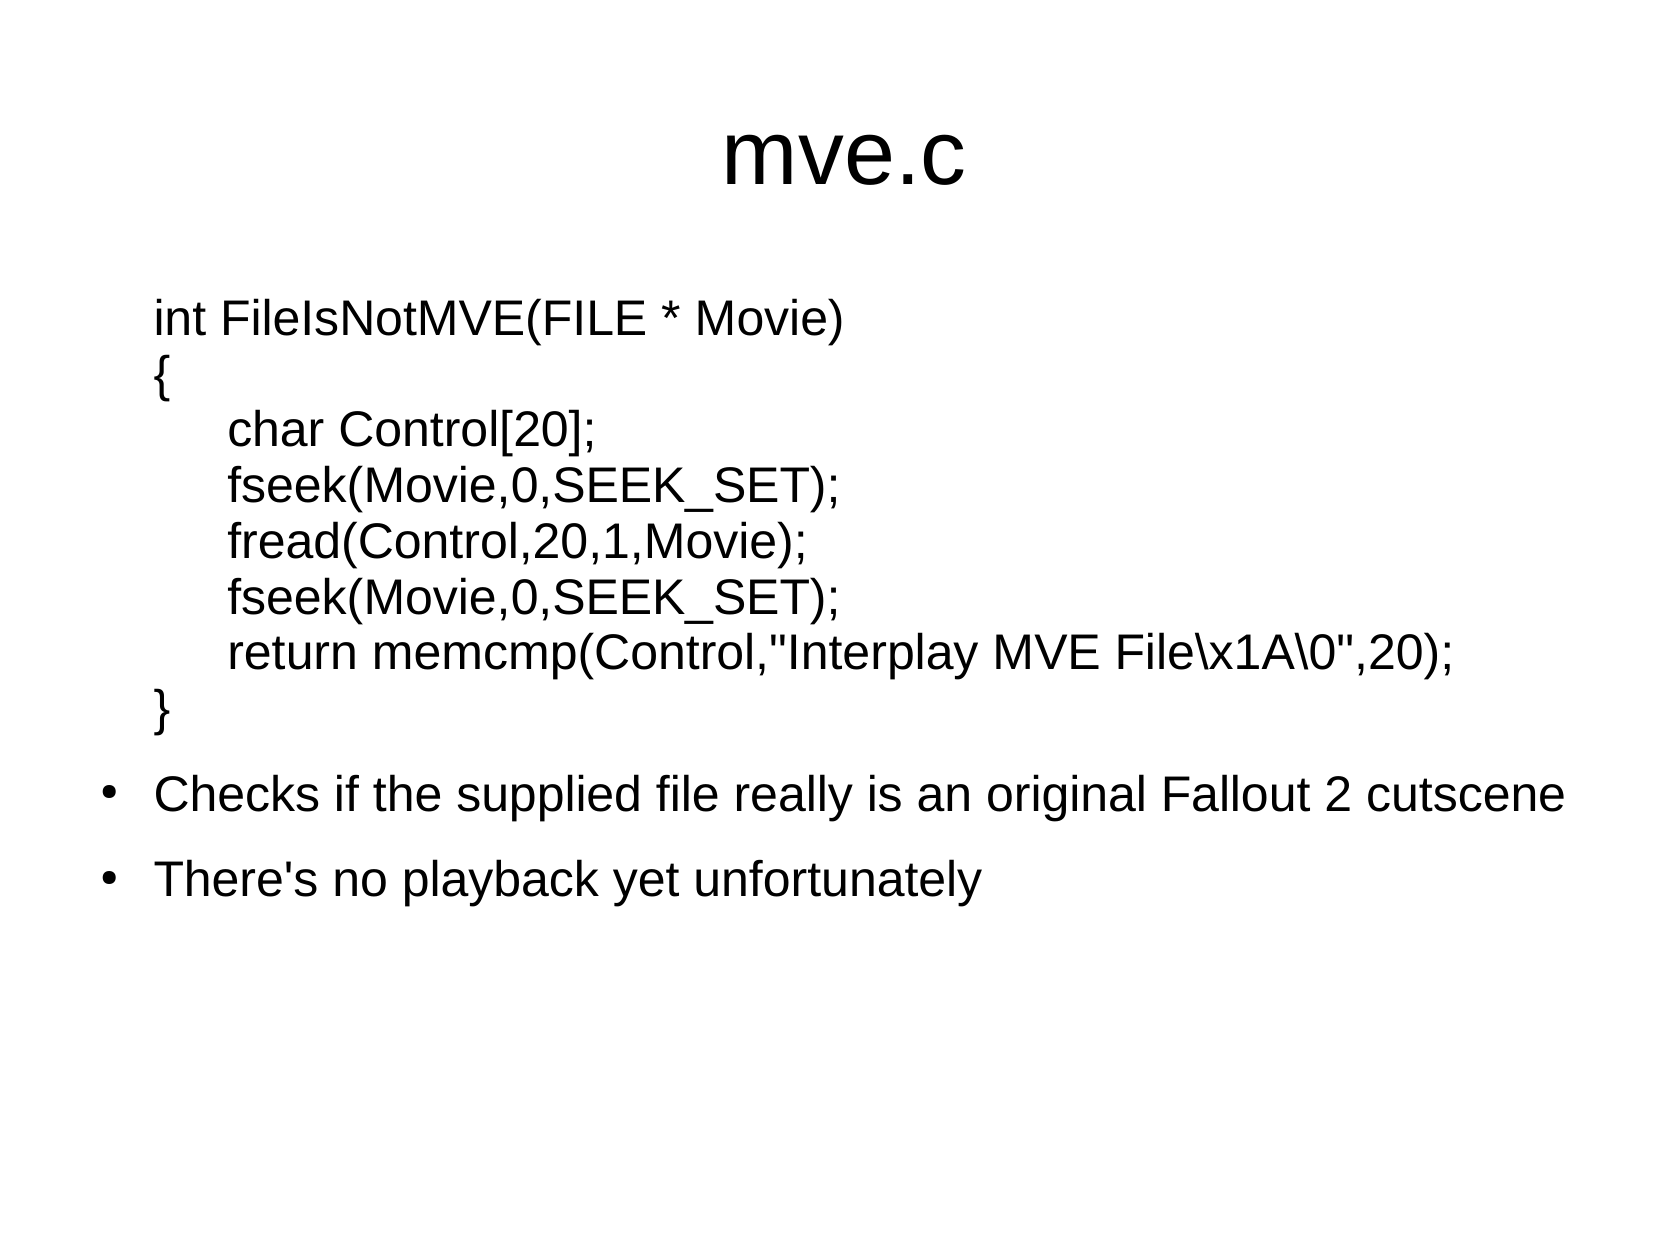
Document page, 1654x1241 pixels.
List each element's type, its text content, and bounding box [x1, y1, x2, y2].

title mve.c [82, 49, 1571, 257]
list int FileIsNotMVE(FILE * Movie) { char Control[20]; fseek(Movie,0,SEEK_SET); fread(Control,20,1,Movie); fseek(Movie,0,SEEK_SET); return memcmp(Control,"Interplay MVE File\x1A\0",20); } Checks if the supplied file really is an original Fallout 2 cutscene There's no playback yet unfortunately [82, 290, 1571, 1182]
